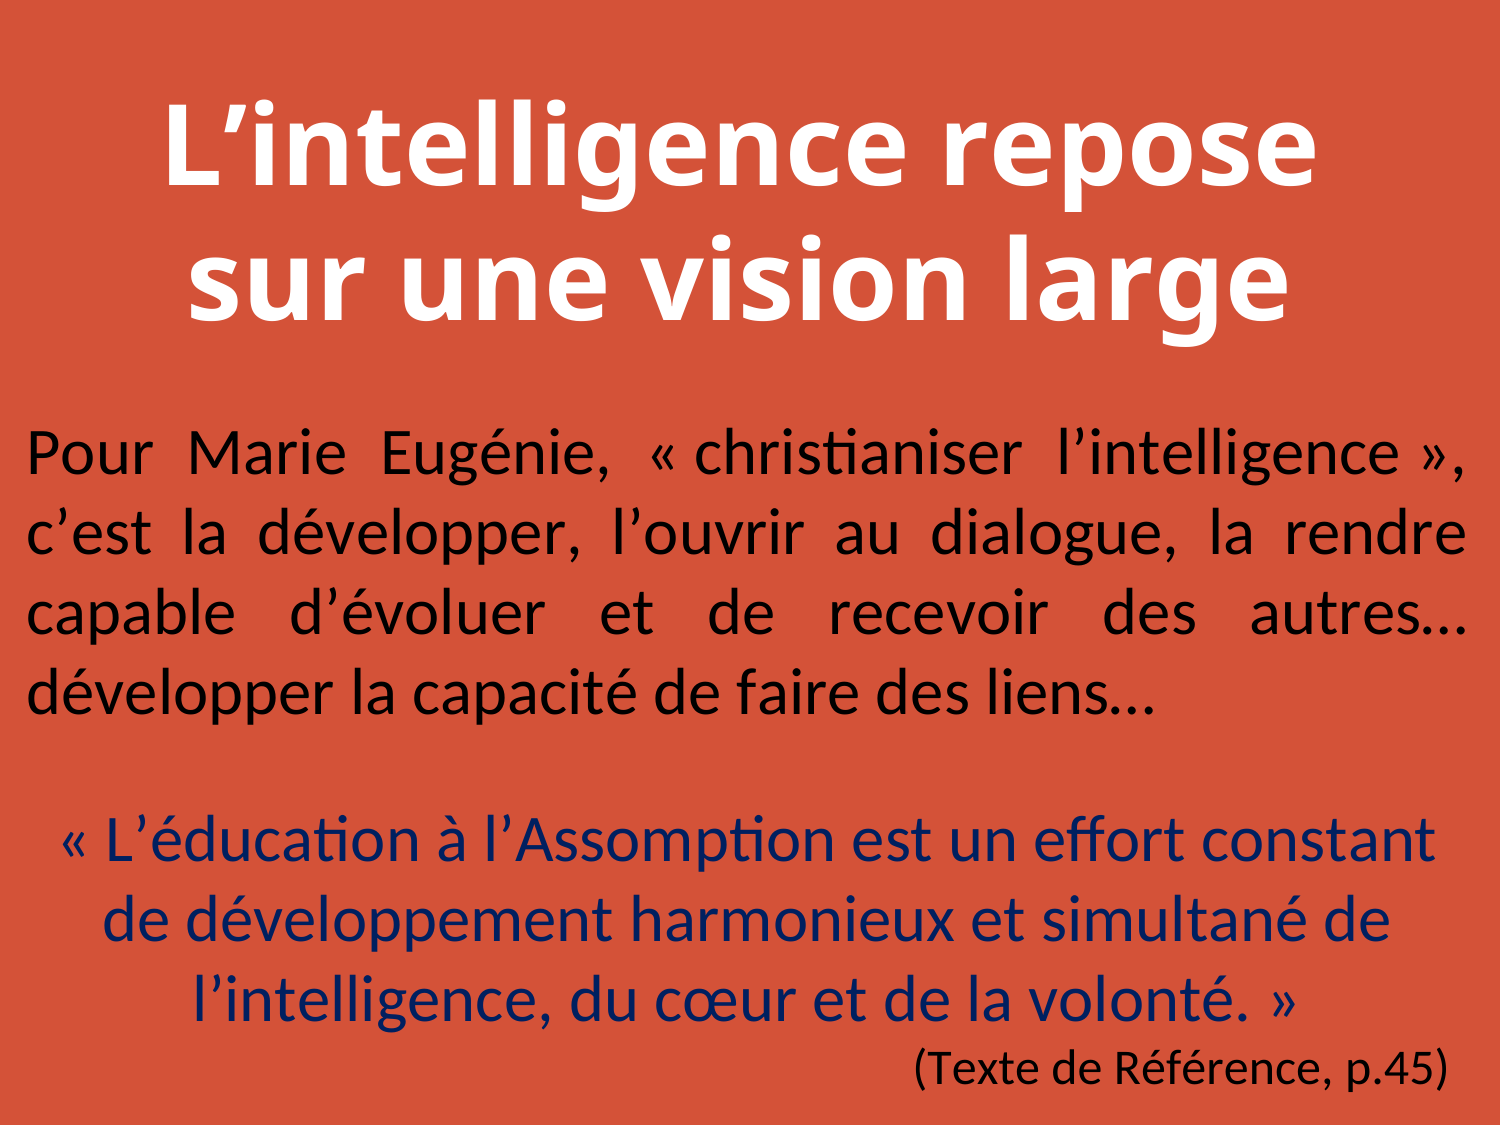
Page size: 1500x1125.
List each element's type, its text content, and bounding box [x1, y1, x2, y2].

title L’intelligence repose sur une vision large [64, 63, 1415, 352]
text_box Pour Marie Eugénie, « christianiser l’intelligence », c’est la développer, l’ouvrir au dialogue, la rendre capable d’évoluer et de recevoir des autres… développer la capacité de faire des liens… [11, 400, 1483, 736]
text_box « L’éducation à l’Assomption est un effort constant de développement harmonieux et simultané de l’intelligence, du cœur et de la volonté. » (Texte de Référence, p.45) [29, 786, 1465, 1103]
